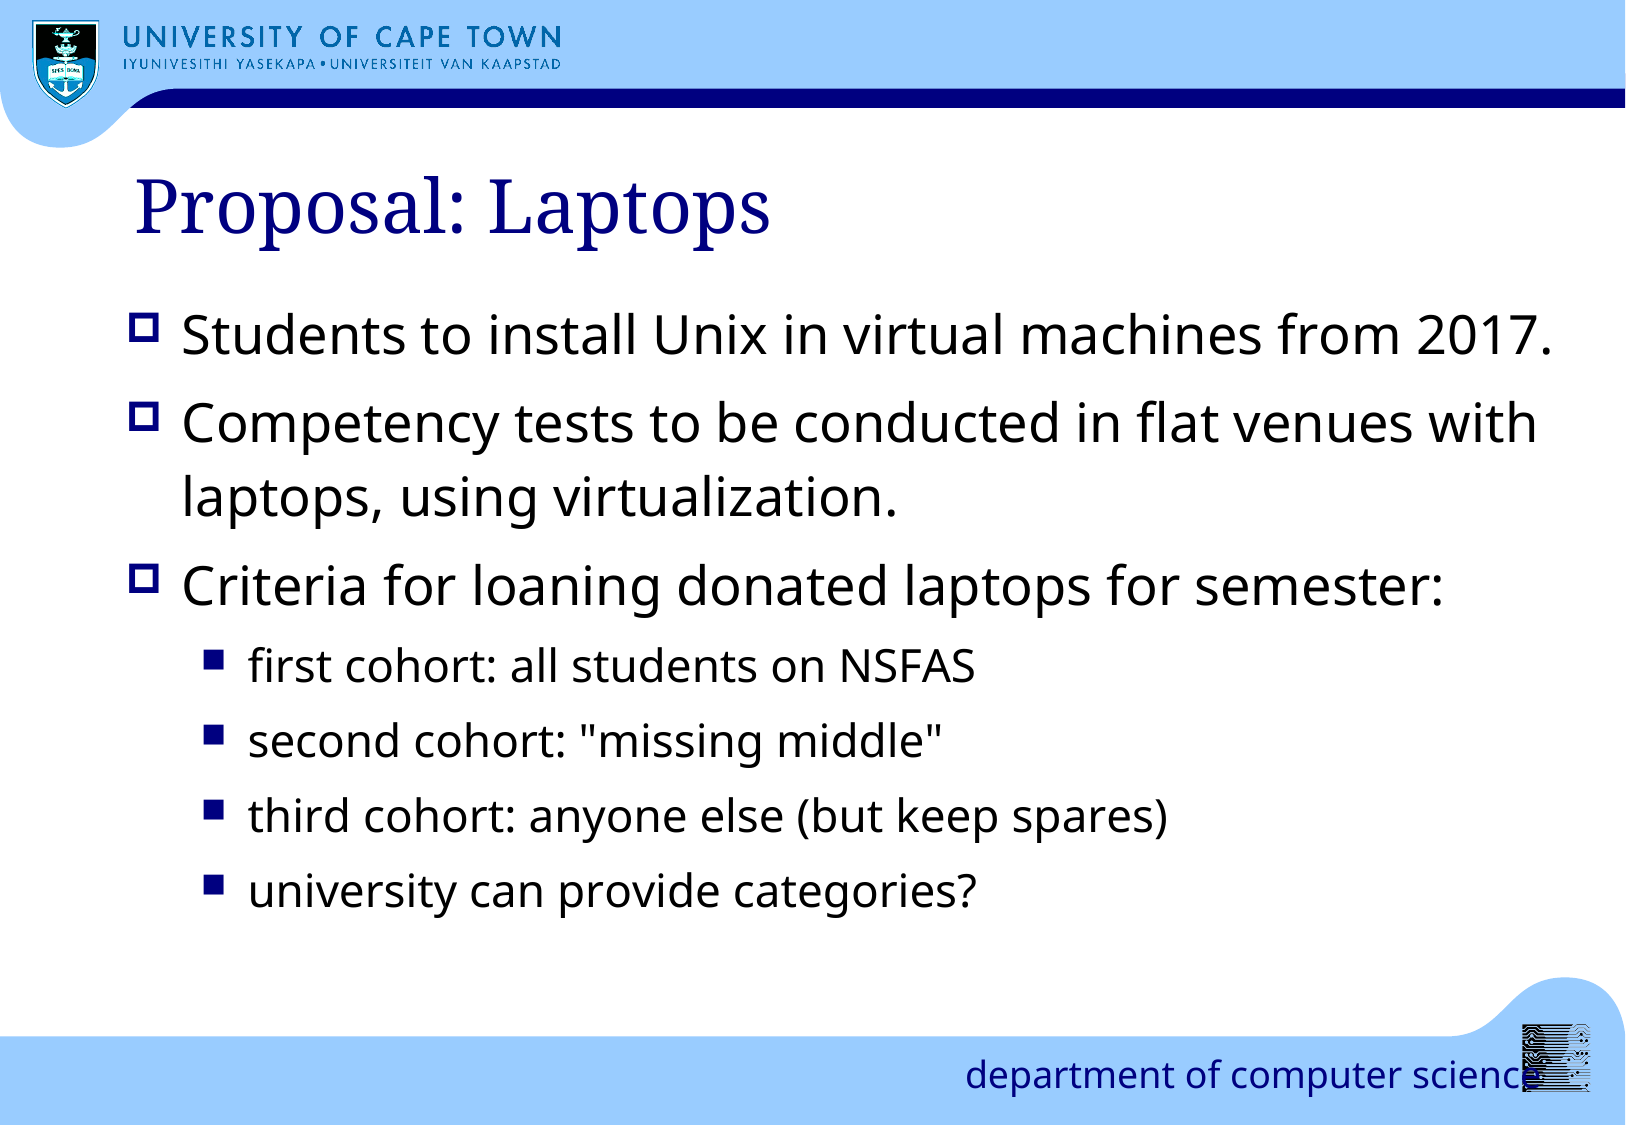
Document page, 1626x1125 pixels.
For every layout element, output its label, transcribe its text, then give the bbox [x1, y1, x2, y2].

list Students to install Unix in virtual machines from 2017. Competency tests to be conducted in flat venues with laptops, using virtualization. Criteria for loaning donated laptops for semester: first cohort: all students on NSFAS second cohort: "missing middle" third cohort: anyone else (but keep spares) university can provide categories? [125, 296, 1570, 1039]
picture [1522, 1024, 1591, 1092]
picture [1526, 1070, 1536, 1076]
title Proposal: Laptops [134, 140, 1571, 268]
picture [120, 23, 563, 71]
picture [32, 20, 100, 109]
